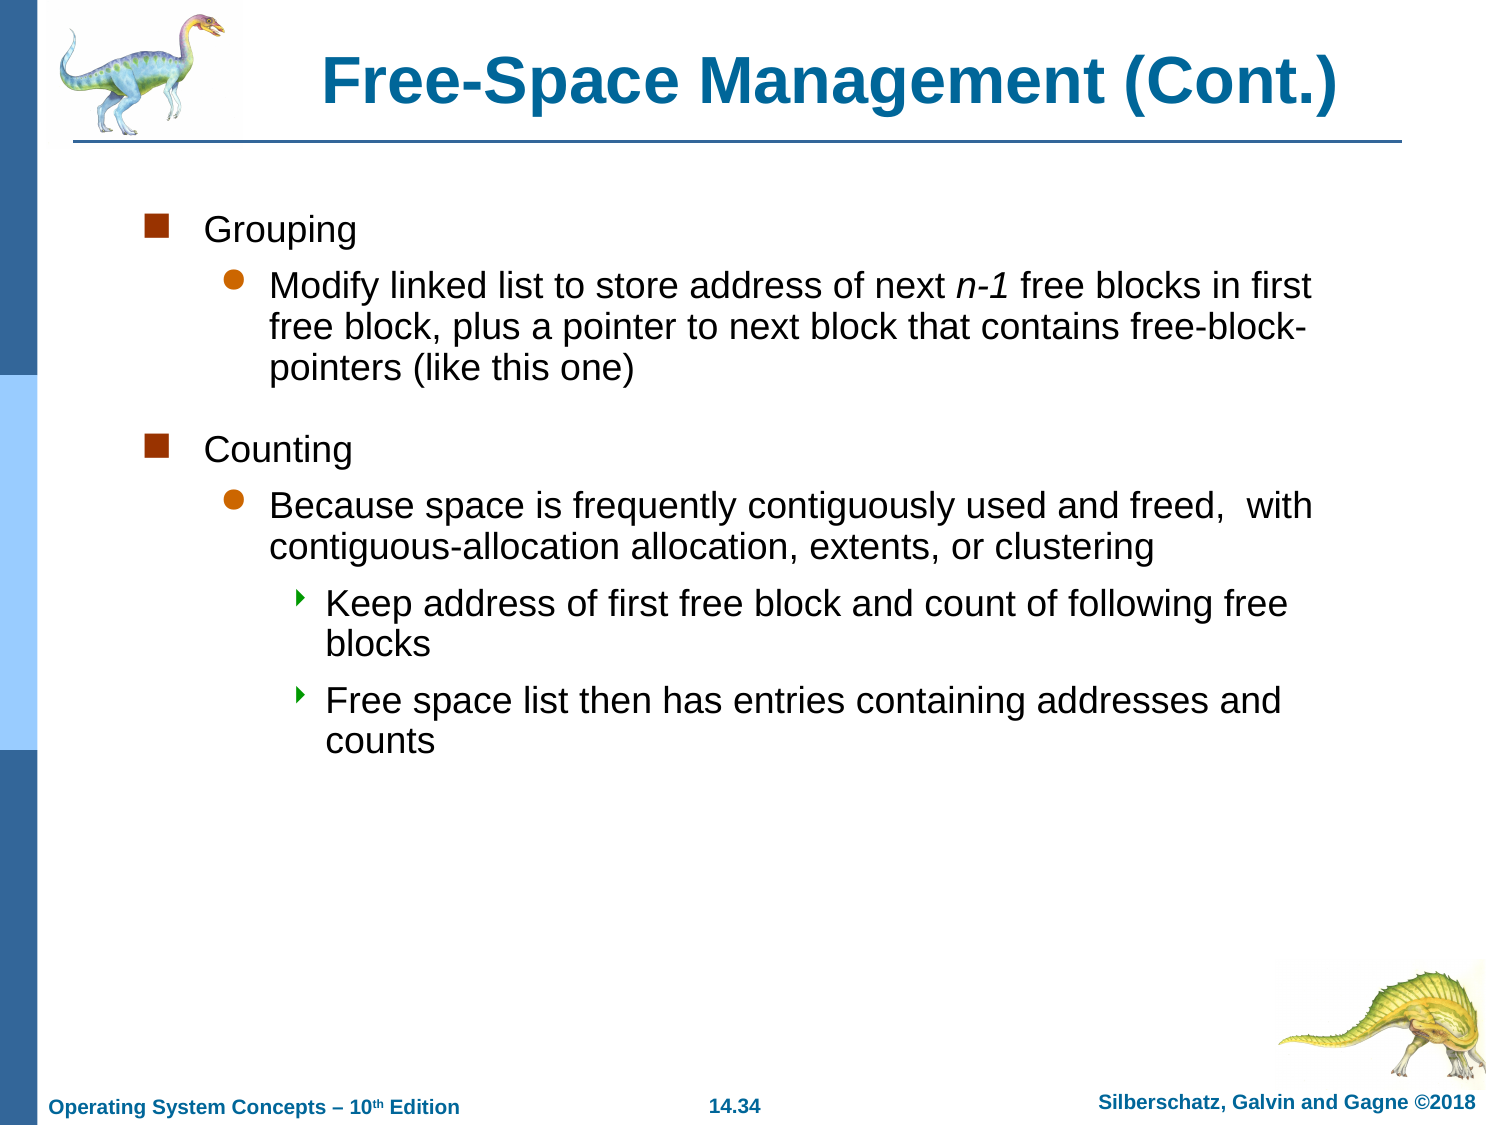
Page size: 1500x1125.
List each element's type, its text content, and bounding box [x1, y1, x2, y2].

list Grouping Modify linked list to store address of next n-1 free blocks in first free block, plus a pointer to next block that contains free-block-pointers (like this one) Counting Because space is frequently contiguously used and freed, with contiguous-allocation allocation, extents, or clustering Keep address of first free block and count of following free blocks Free space list then has entries containing addresses and counts [132, 202, 1351, 946]
picture [1415, 1094, 1423, 1099]
title Free-Space Management (Cont.) [155, 29, 1500, 125]
picture [46, 0, 243, 149]
picture [1275, 959, 1486, 1090]
